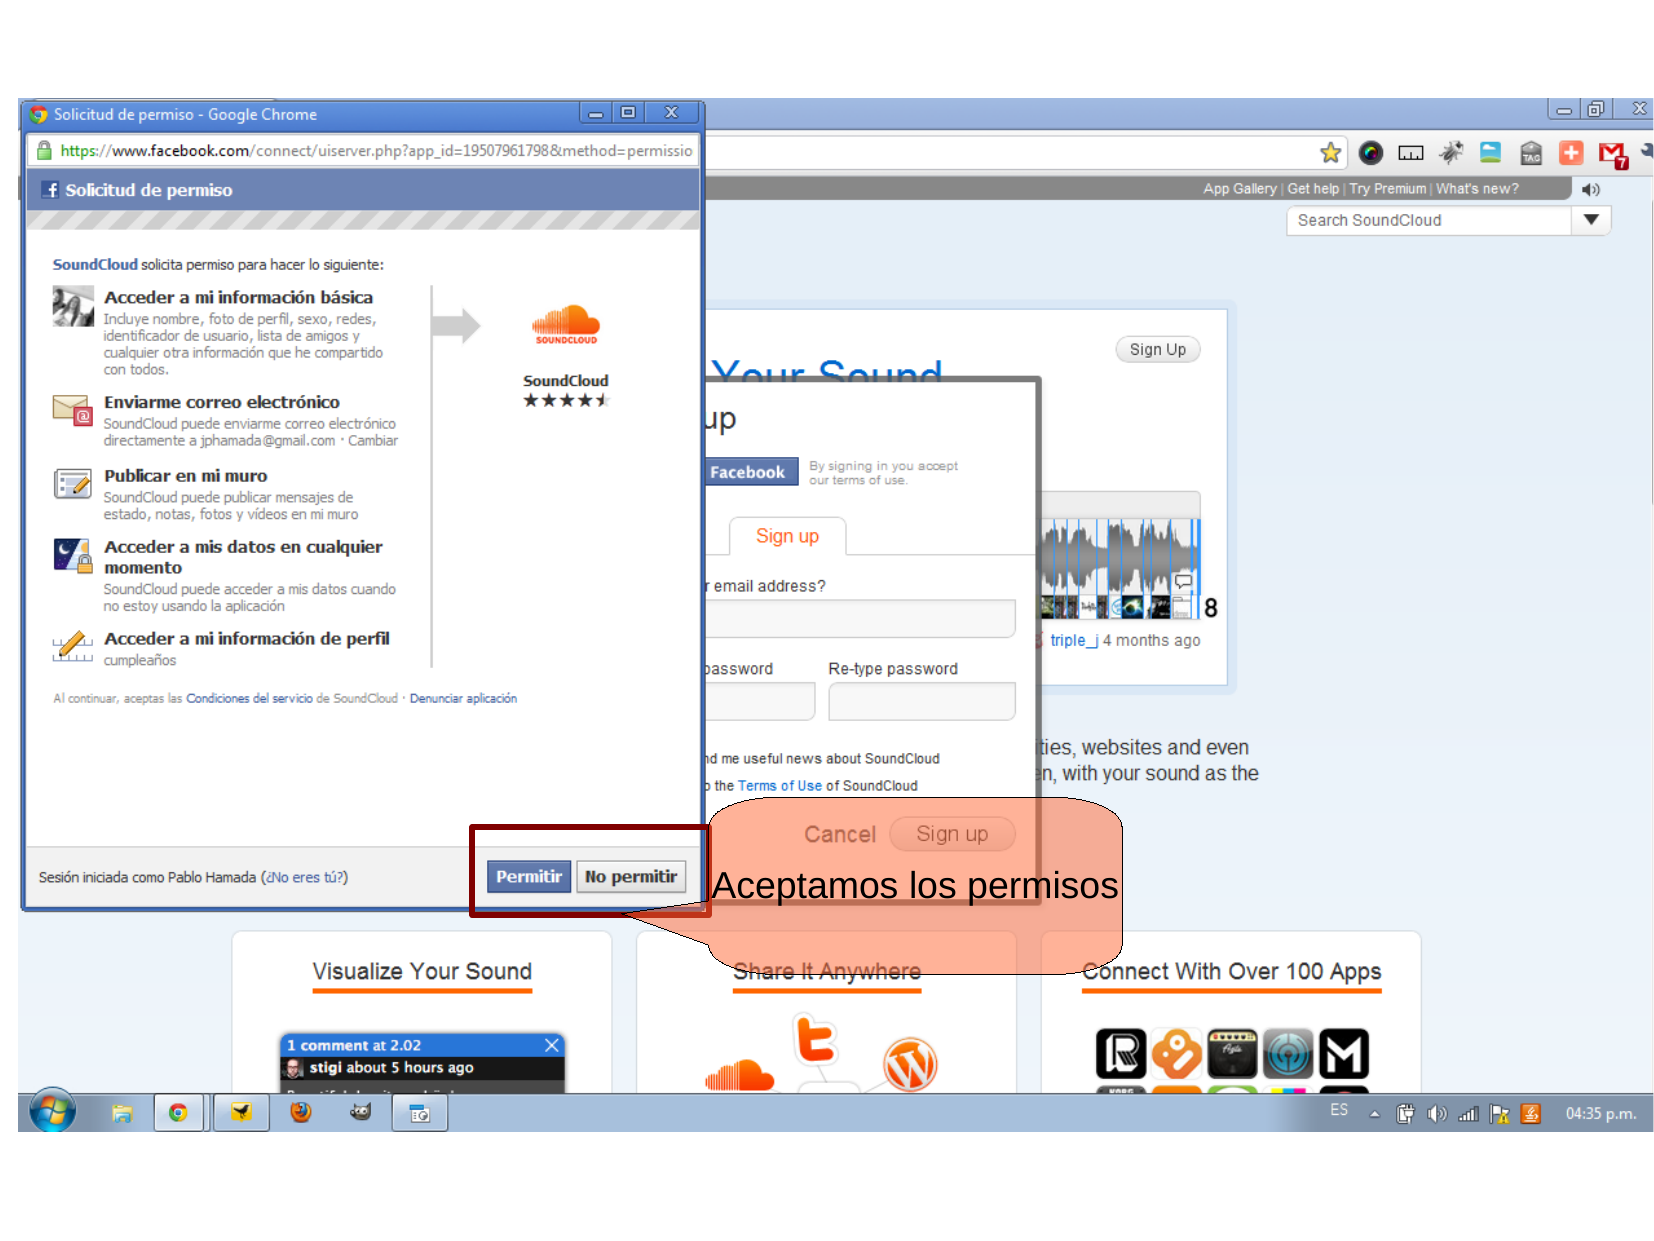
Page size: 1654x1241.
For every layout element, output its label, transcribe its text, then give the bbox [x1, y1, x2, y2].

picture [18, 98, 1654, 1132]
text_box Aceptamos los permisos [621, 797, 1123, 975]
picture [49, 1127, 57, 1132]
